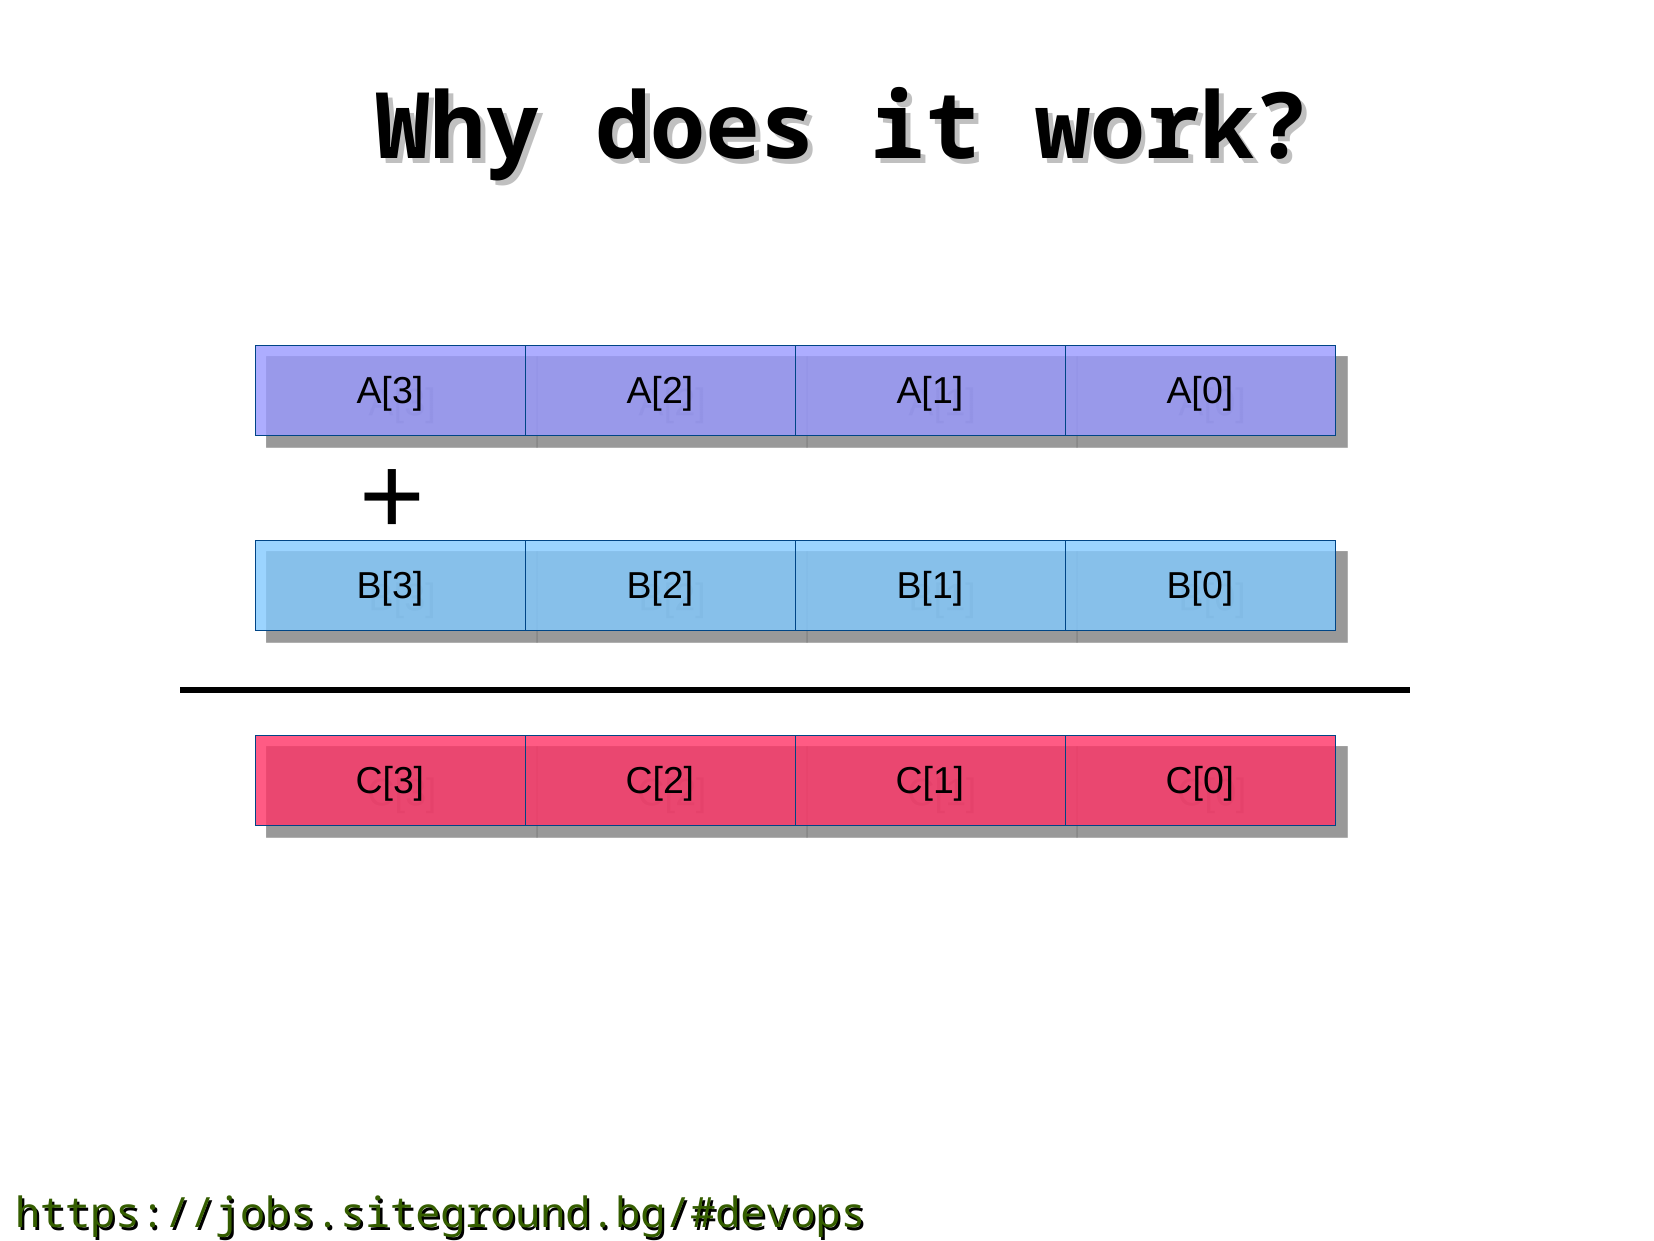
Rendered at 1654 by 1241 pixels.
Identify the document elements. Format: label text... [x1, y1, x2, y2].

text_box B[3] [255, 540, 525, 631]
text_box A[2] [525, 345, 795, 436]
text_box A[3] [255, 345, 525, 436]
text_box A[1] [795, 345, 1065, 436]
text_box C[2] [525, 735, 795, 826]
text_box https://jobs.siteground.bg/#devops [0, 1175, 889, 1240]
text_box B[0] [1065, 540, 1336, 631]
text_box C[1] [795, 735, 1065, 826]
text_box B[2] [525, 540, 795, 631]
text_box B[1] [795, 540, 1065, 631]
text_box C[0] [1065, 735, 1336, 826]
text_box A[0] [1065, 345, 1336, 436]
text_box C[3] [255, 735, 525, 826]
text_box + [345, 425, 441, 567]
title Why does it work? [82, 19, 1571, 227]
